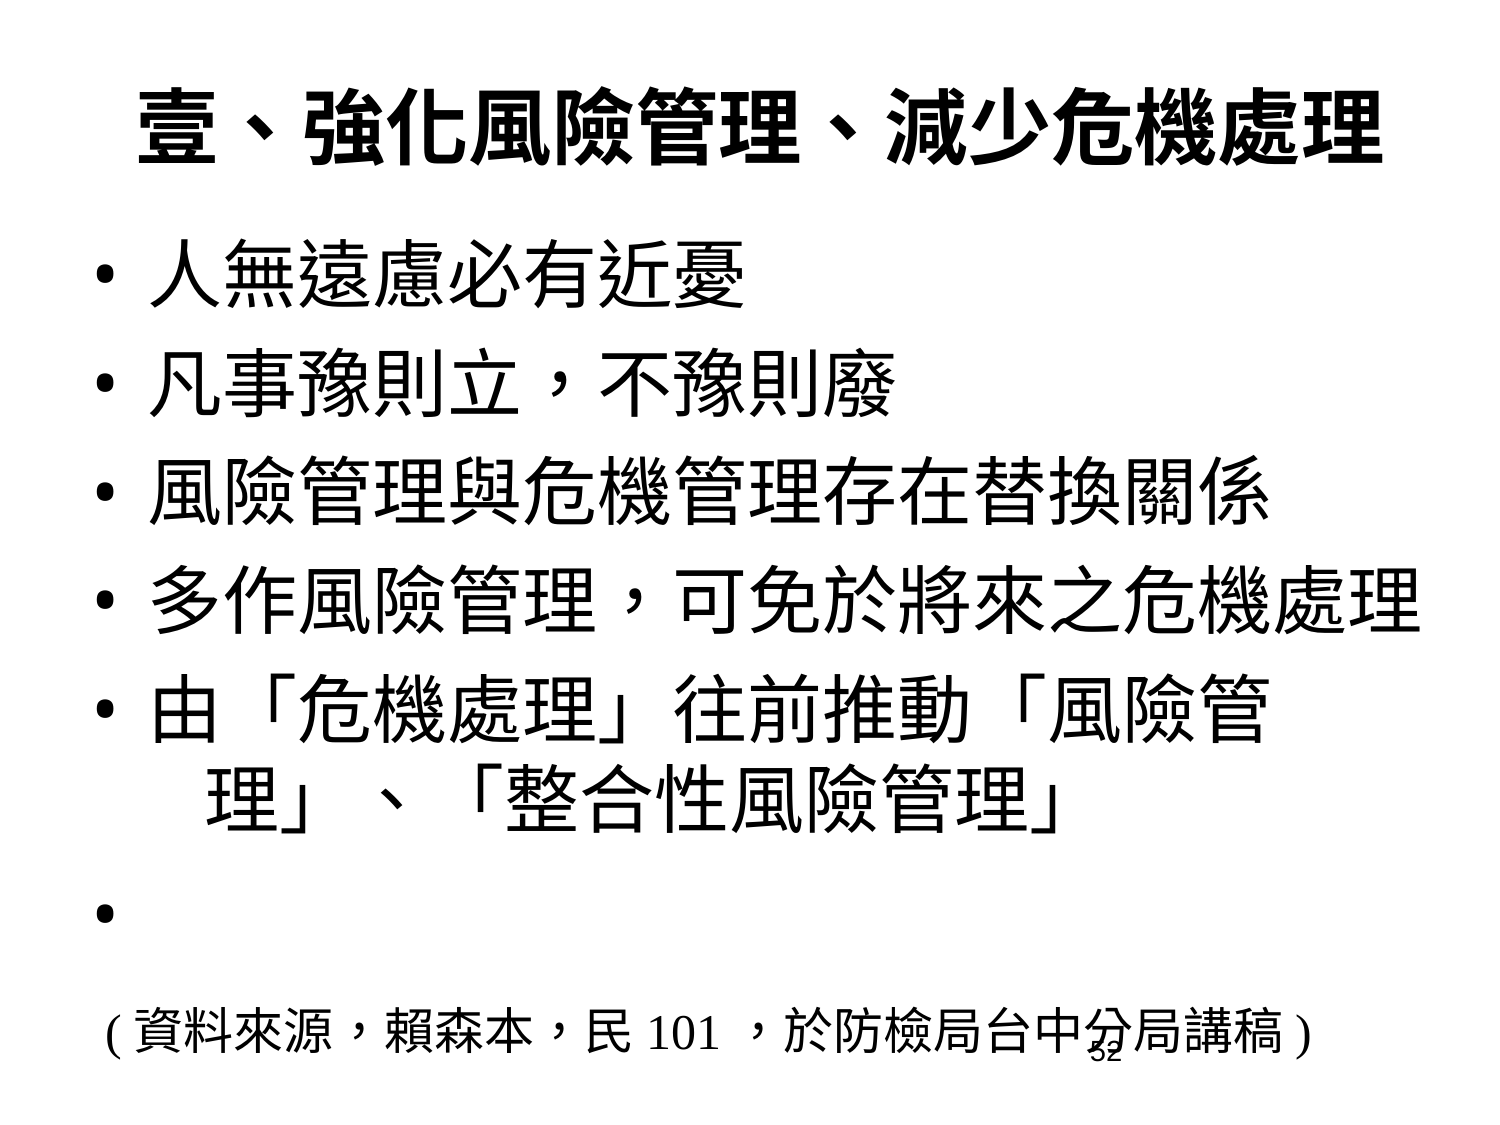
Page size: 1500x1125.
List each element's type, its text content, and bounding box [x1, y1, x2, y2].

text_box 52 [1074, 1024, 1426, 1103]
text_box (資料來源，賴森本，民101，於防檢局台中分局講稿) [88, 991, 1329, 1068]
title 壹、強化風險管理、減少危機處理 [50, 62, 1471, 188]
list 人無遠慮必有近憂 凡事豫則立，不豫則廢 風險管理與危機管理存在替換關係 多作風險管理，可免於將來之危機處理 由「危機處理」往前推動「風險管理」、「整合性風險管理」 [76, 219, 1471, 1008]
